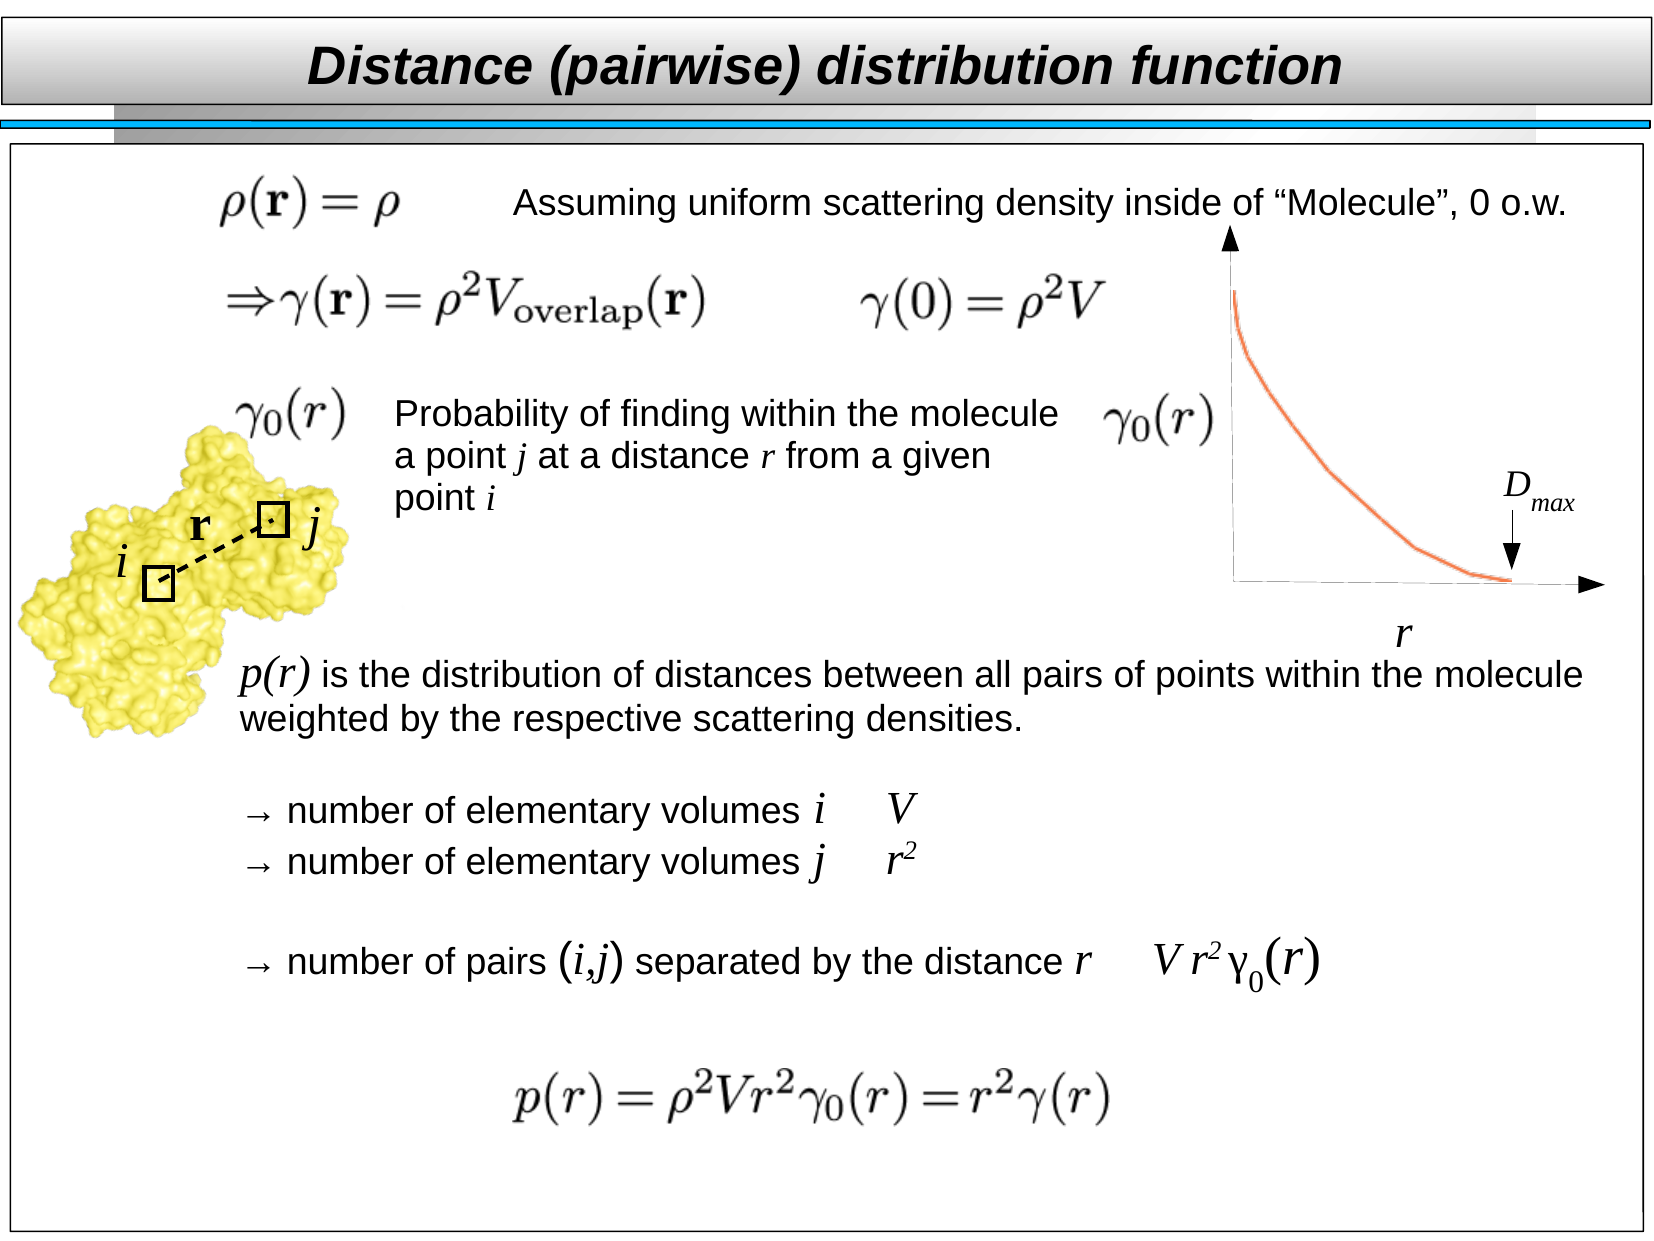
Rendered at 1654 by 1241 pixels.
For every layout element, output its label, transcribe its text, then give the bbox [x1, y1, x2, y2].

text_box Distance (pairwise) distribution function [1, 17, 1652, 105]
text_box r [1380, 599, 1428, 639]
text_box r [175, 482, 227, 558]
text_box [0, 120, 1651, 129]
picture [512, 1068, 1110, 1127]
text_box Probability of finding within the molecule a point j at a distance r from a given point i [379, 385, 1084, 527]
picture [0, 241, 740, 781]
picture [219, 159, 438, 240]
text_box j [292, 482, 336, 558]
picture [1103, 364, 1217, 473]
text_box i [99, 519, 144, 596]
text_box Assuming uniform scattering density inside of “Molecule”, 0 o.w. [498, 173, 1583, 231]
picture [1233, 290, 1512, 582]
text_box Dmax [1489, 448, 1591, 525]
picture [860, 255, 1191, 357]
text_box p(r) is the distribution of distances between all pairs of points within the molecule weighted by the respective scattering densities. → number of elementary volumes i  V → number of elementary volumes j  r2 → number of pairs (i,j) separated by the distance r  V r2 γ0(r) [225, 639, 1606, 1053]
